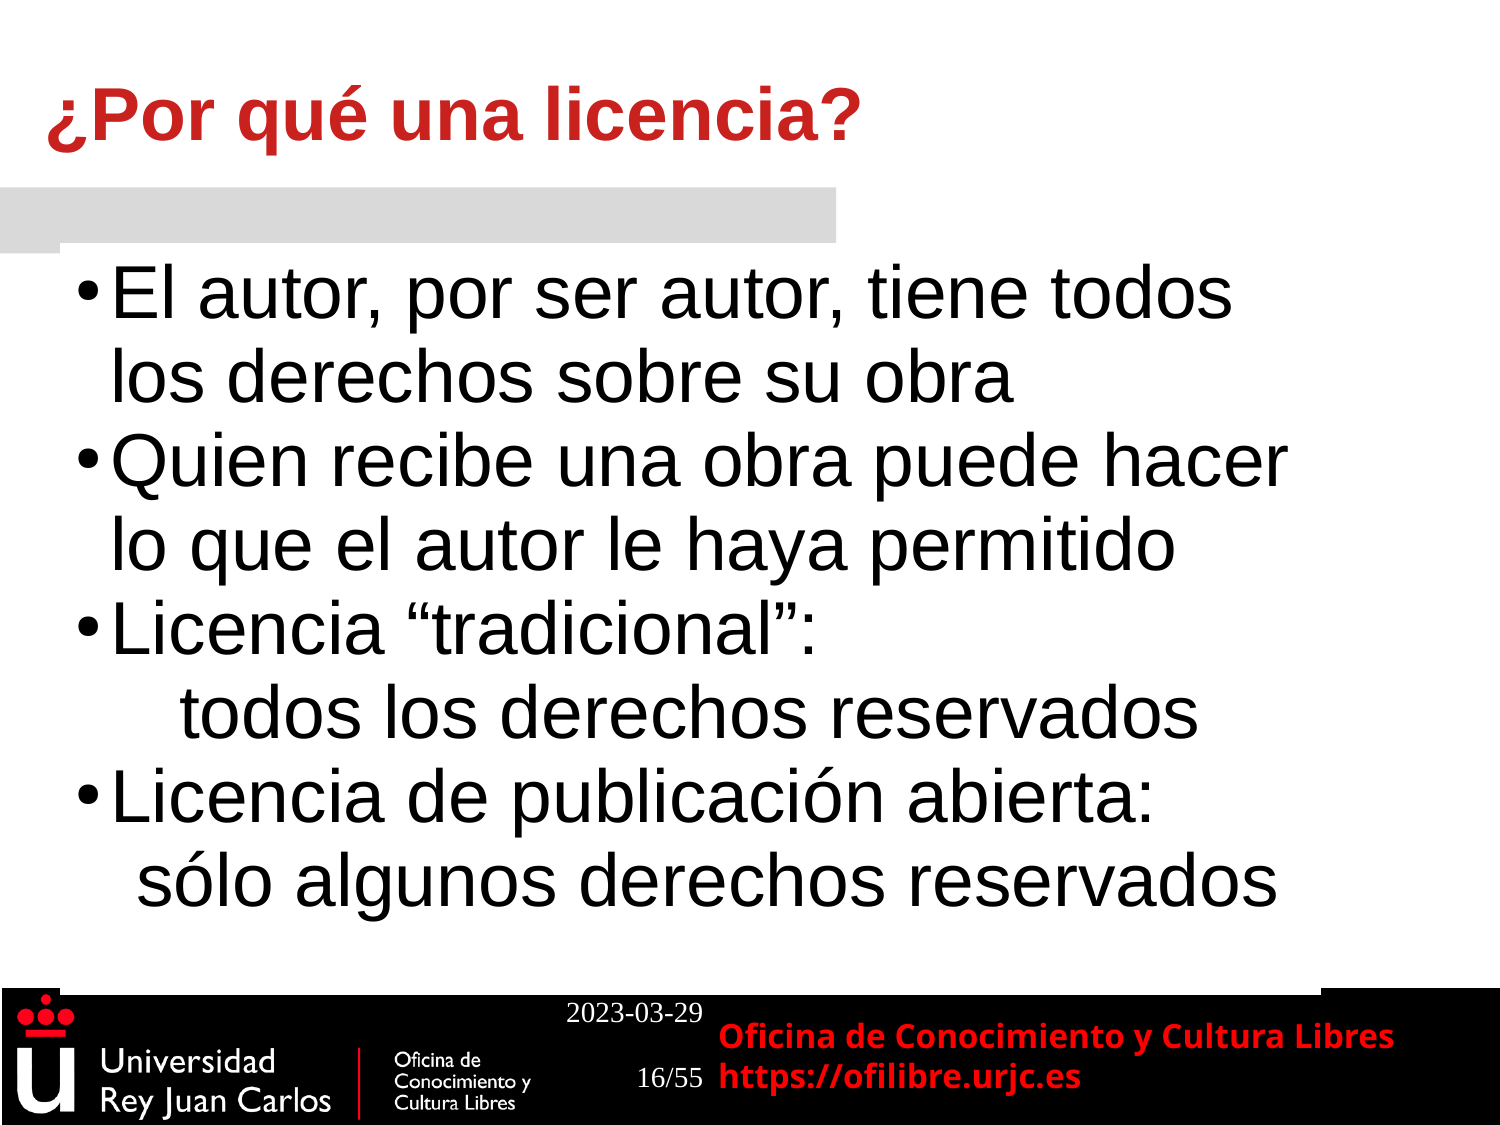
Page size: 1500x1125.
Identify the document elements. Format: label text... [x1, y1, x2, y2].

title [75, 7, 1425, 196]
text_box ¿Por qué una licencia? [30, 64, 1306, 248]
picture [17, 994, 531, 1120]
text_box El autor, por ser autor, tiene todos los derechos sobre su obra Quien recibe una obra puede hacer lo que el autor le haya permitido Licencia “tradicional”: todos los derechos reservados Licencia de publicación abierta: sólo algunos derechos reservados [60, 243, 1321, 995]
